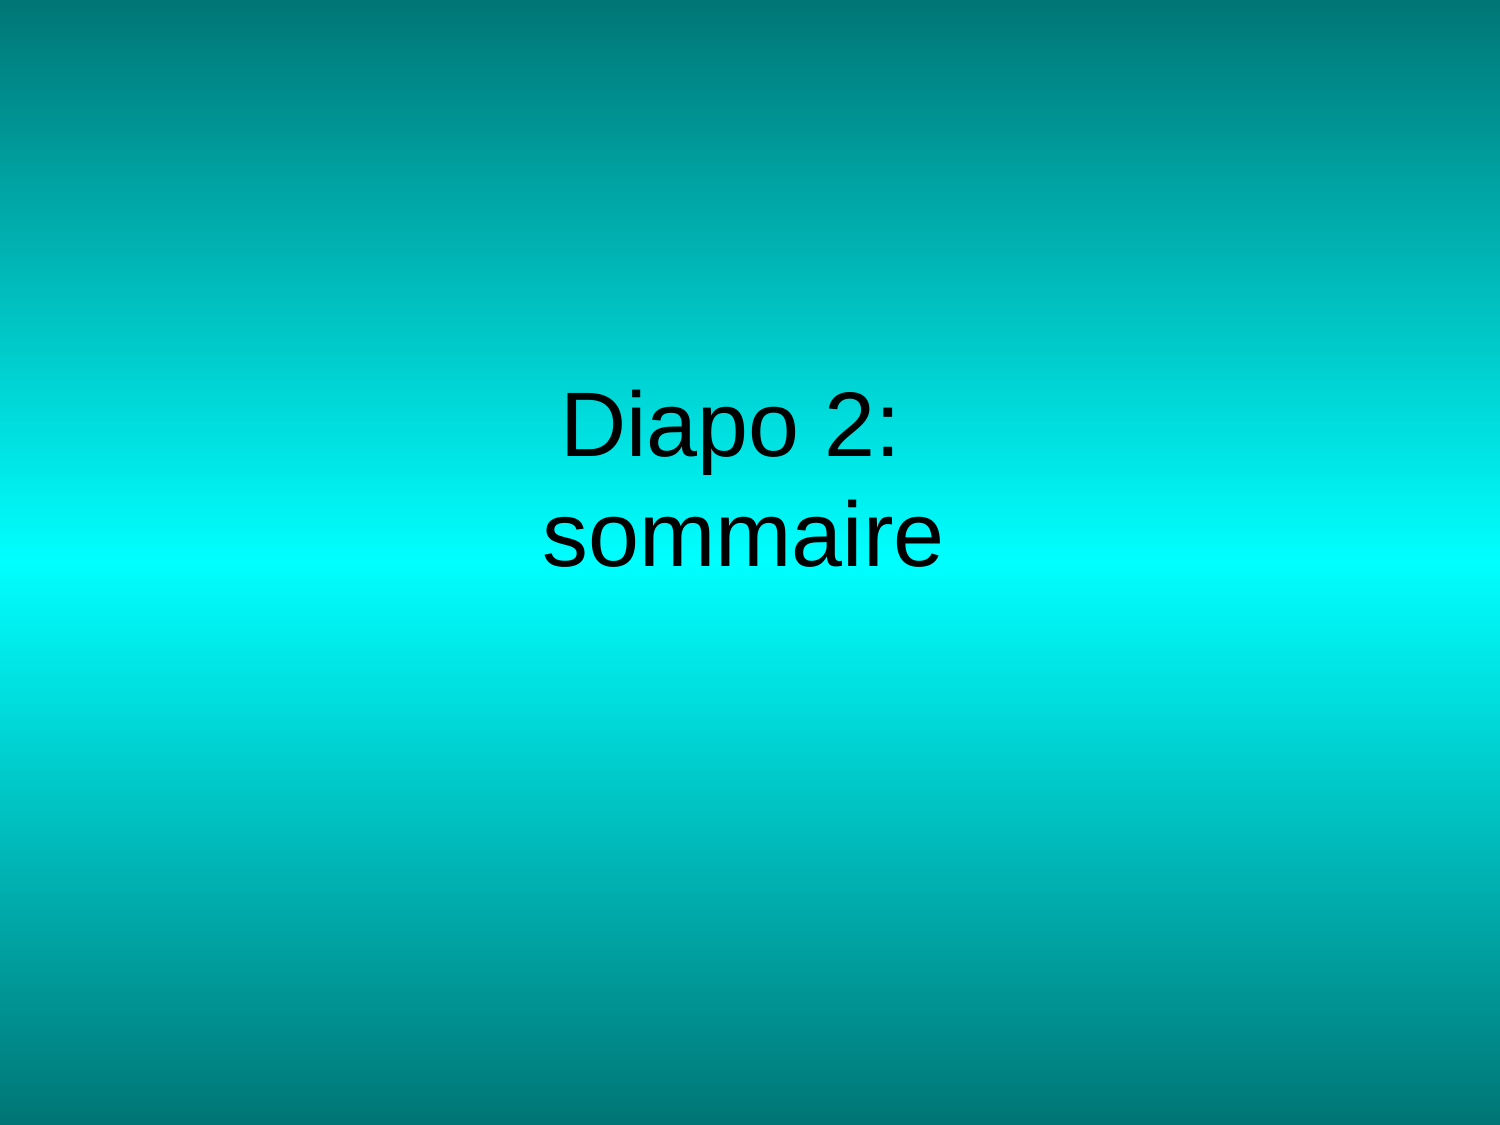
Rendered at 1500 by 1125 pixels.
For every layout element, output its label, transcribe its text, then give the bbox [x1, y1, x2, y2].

title Diapo 2: sommaire [112, 287, 1375, 663]
